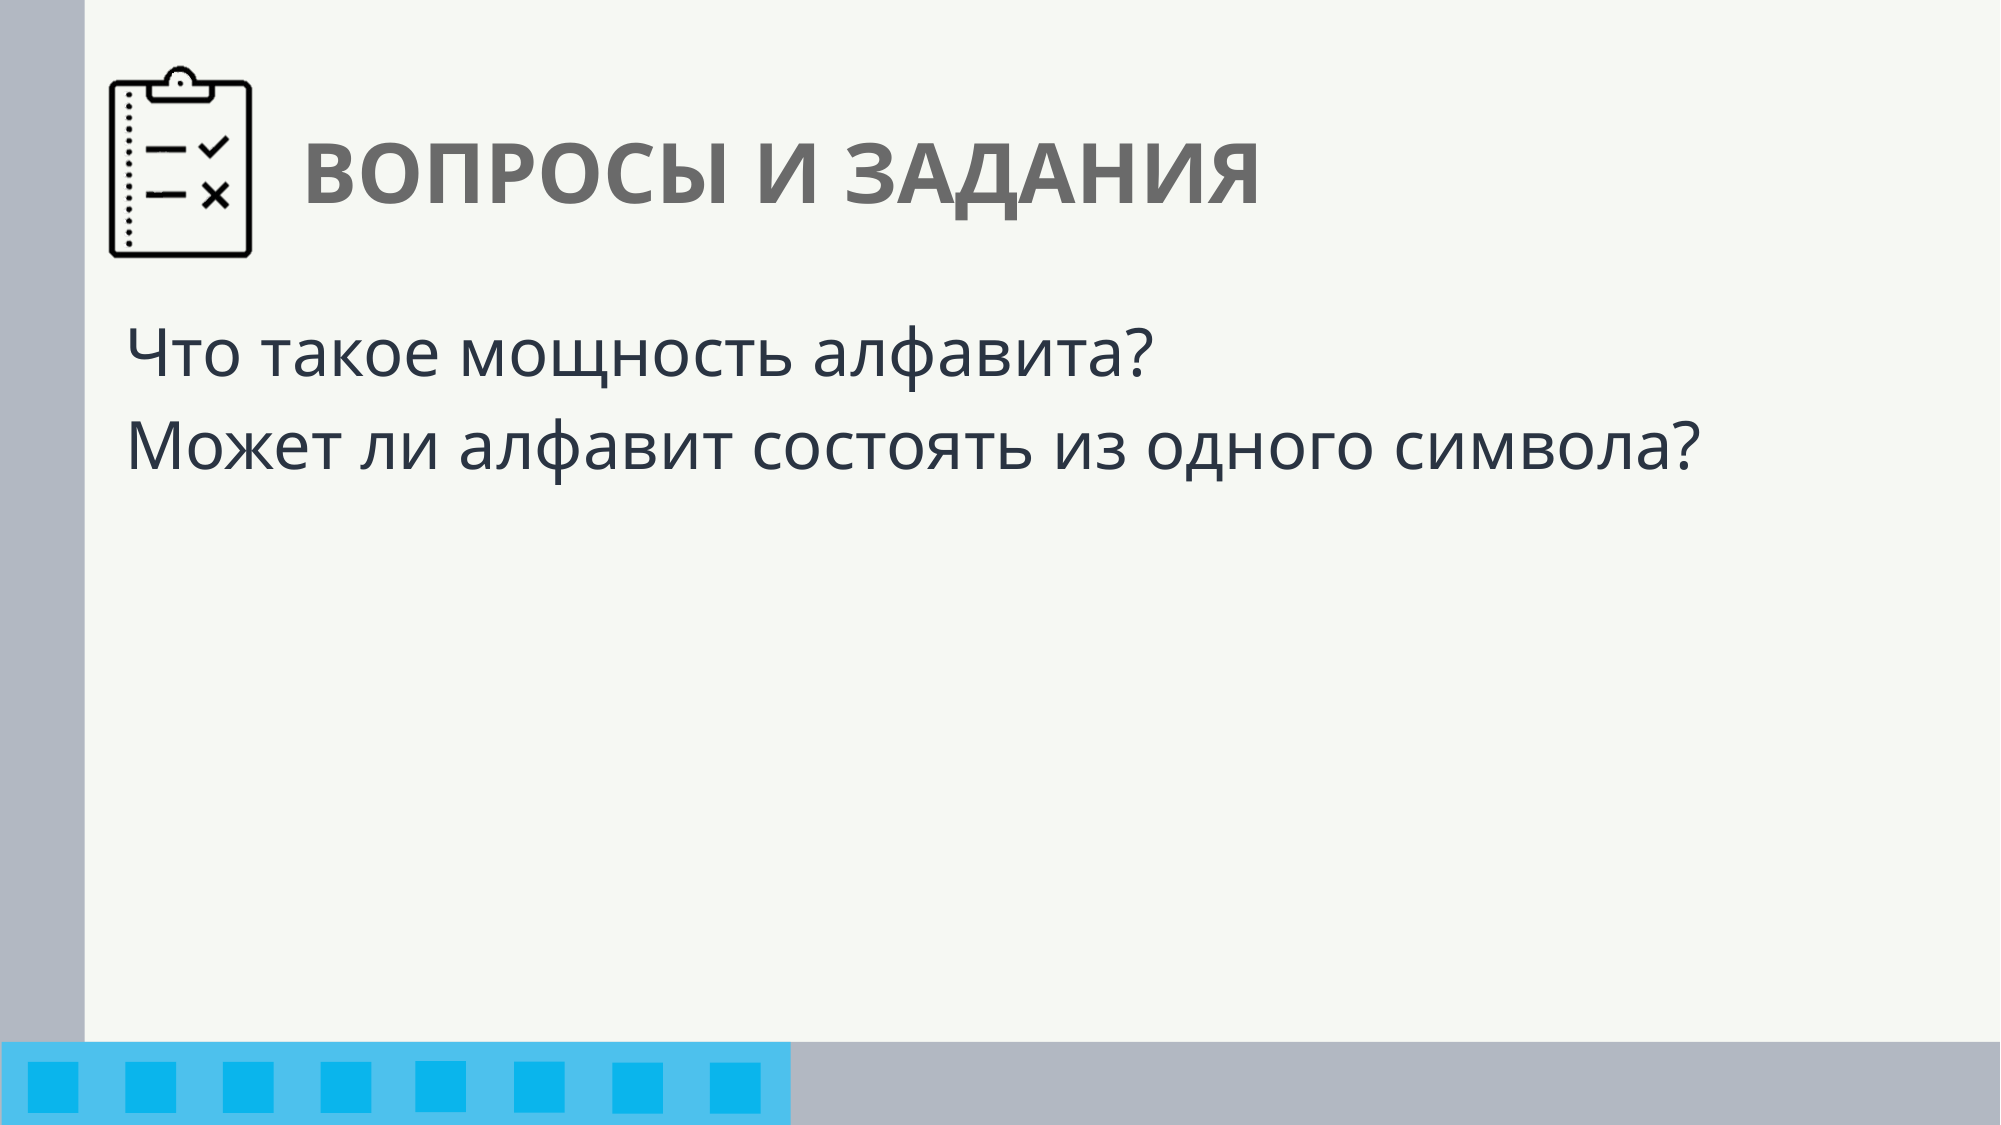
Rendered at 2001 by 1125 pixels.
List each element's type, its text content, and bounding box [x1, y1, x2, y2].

list Что такое мощность алфавита? Может ли алфавит состоять из одного символа? [110, 311, 1892, 742]
title ВОПРОСЫ И ЗАДАНИЯ [285, 67, 1892, 286]
picture [85, 54, 286, 286]
